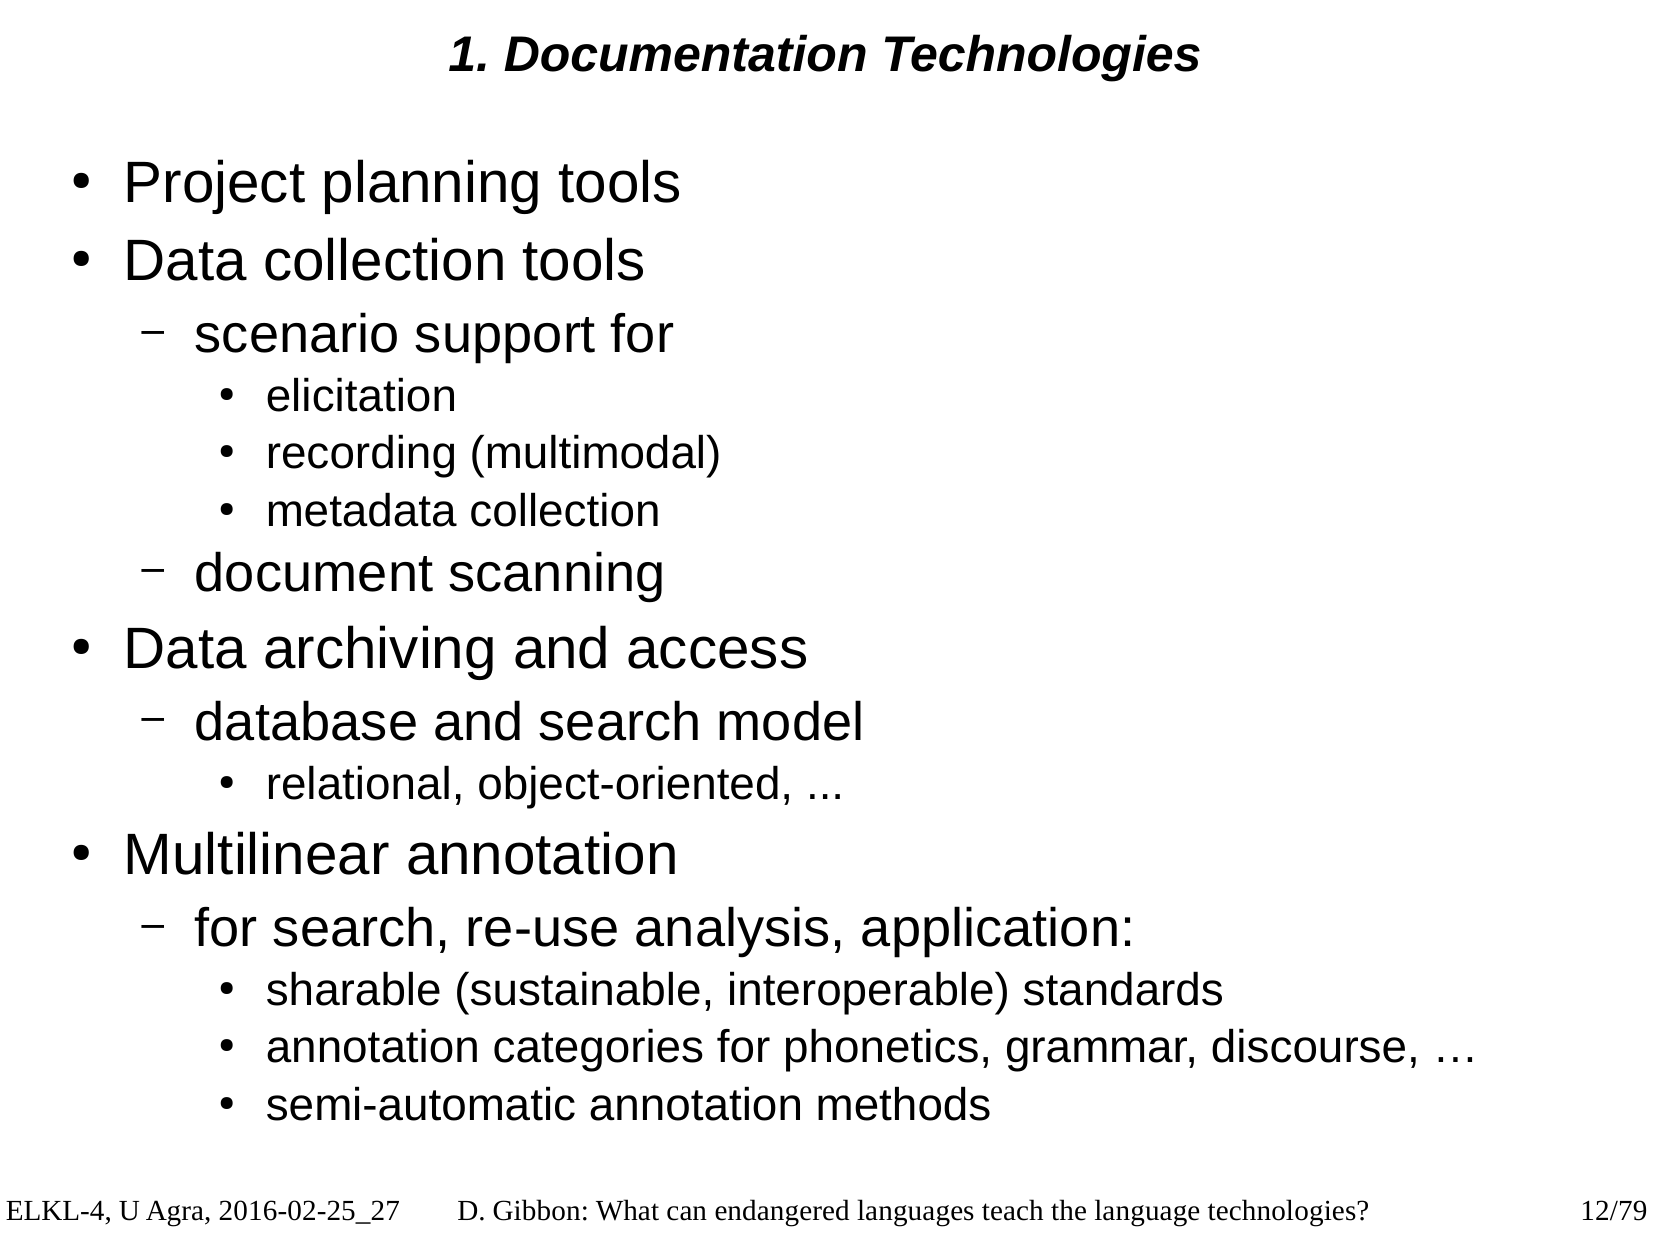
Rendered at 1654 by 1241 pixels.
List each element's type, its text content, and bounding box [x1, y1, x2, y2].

list Project planning tools Data collection tools scenario support for elicitation recording (multimodal) metadata collection document scanning Data archiving and access database and search model relational, object-oriented, ... Multilinear annotation for search, re-use analysis, application: sharable (sustainable, interoperable) standards annotation categories for phonetics, grammar, discourse, … semi-automatic annotation methods [53, 150, 1651, 1141]
title 1. Documentation Technologies [0, 2, 1654, 106]
